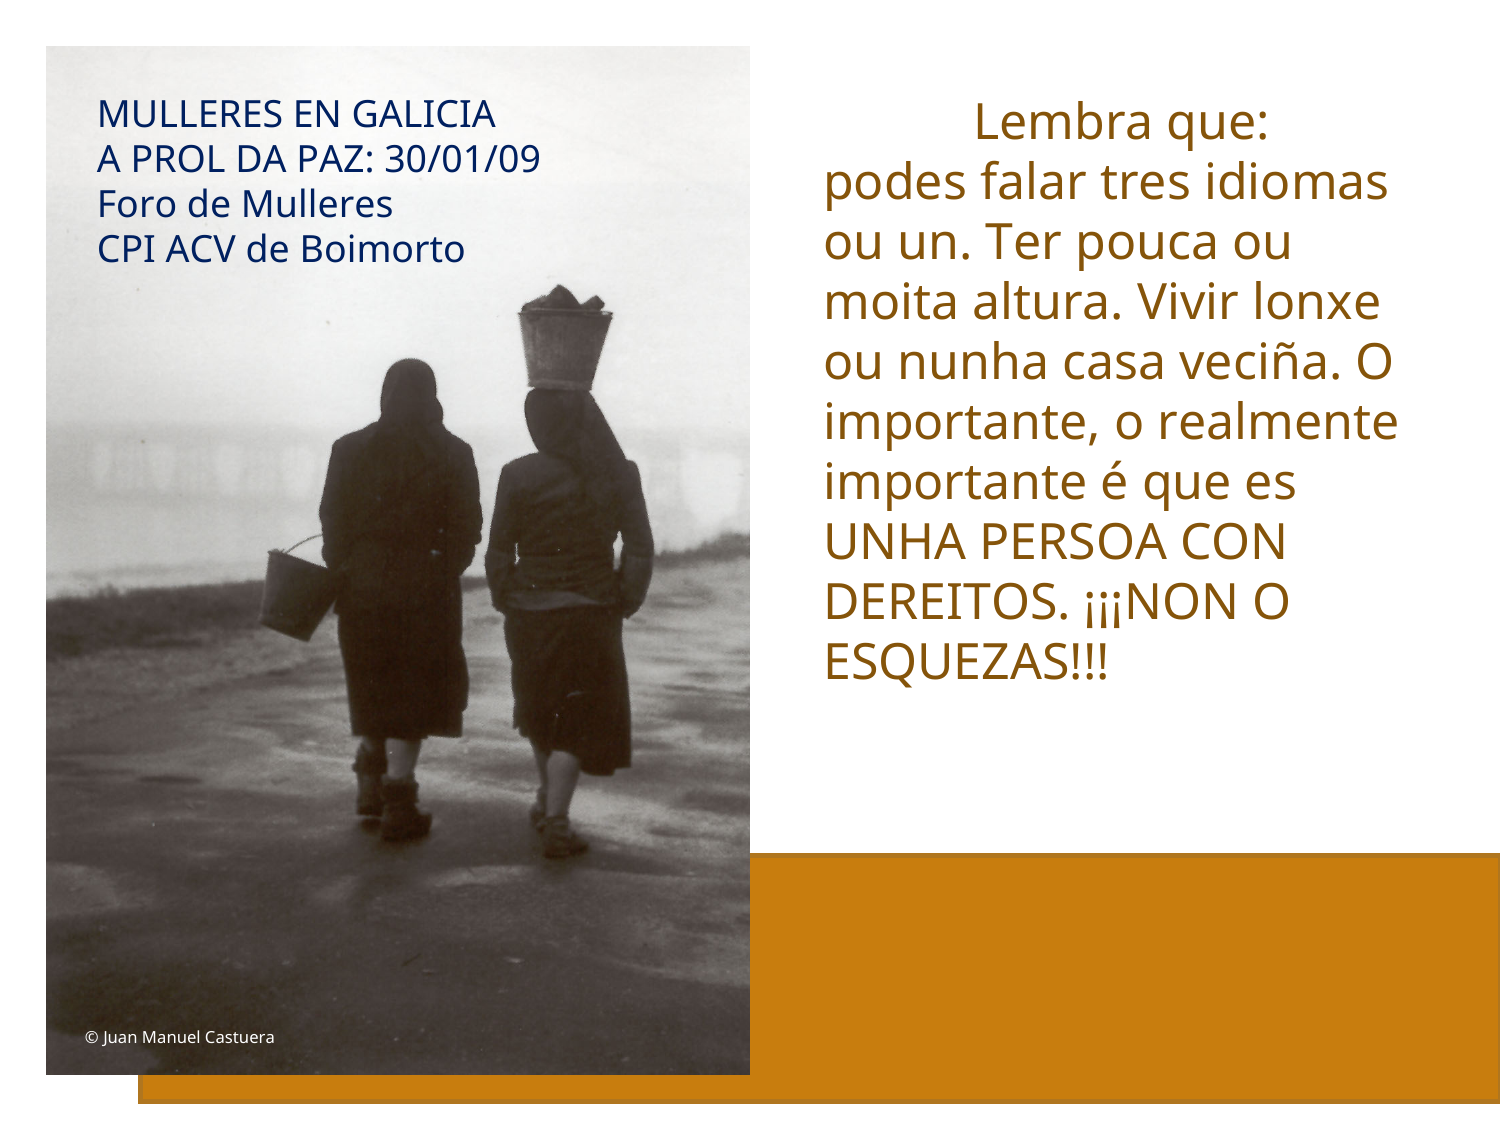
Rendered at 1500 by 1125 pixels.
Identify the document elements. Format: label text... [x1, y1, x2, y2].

picture [46, 46, 751, 1075]
text_box Lembra que: podes falar tres idiomas ou un. Ter pouca ou moita altura. Vivir lonxe ou nunha casa veciña. O importante, o realmente importante é que es UNHA PERSOA CON DEREITOS. ¡¡¡NON O ESQUEZAS!!! [808, 81, 1442, 698]
text_box [140, 855, 1500, 1102]
text_box MULLERES EN GALICIA A PROL DA PAZ: 30/01/09 Foro de Mulleres CPI ACV de Boimorto [82, 81, 715, 278]
text_box © Juan Manuel Castuera [70, 1019, 633, 1055]
